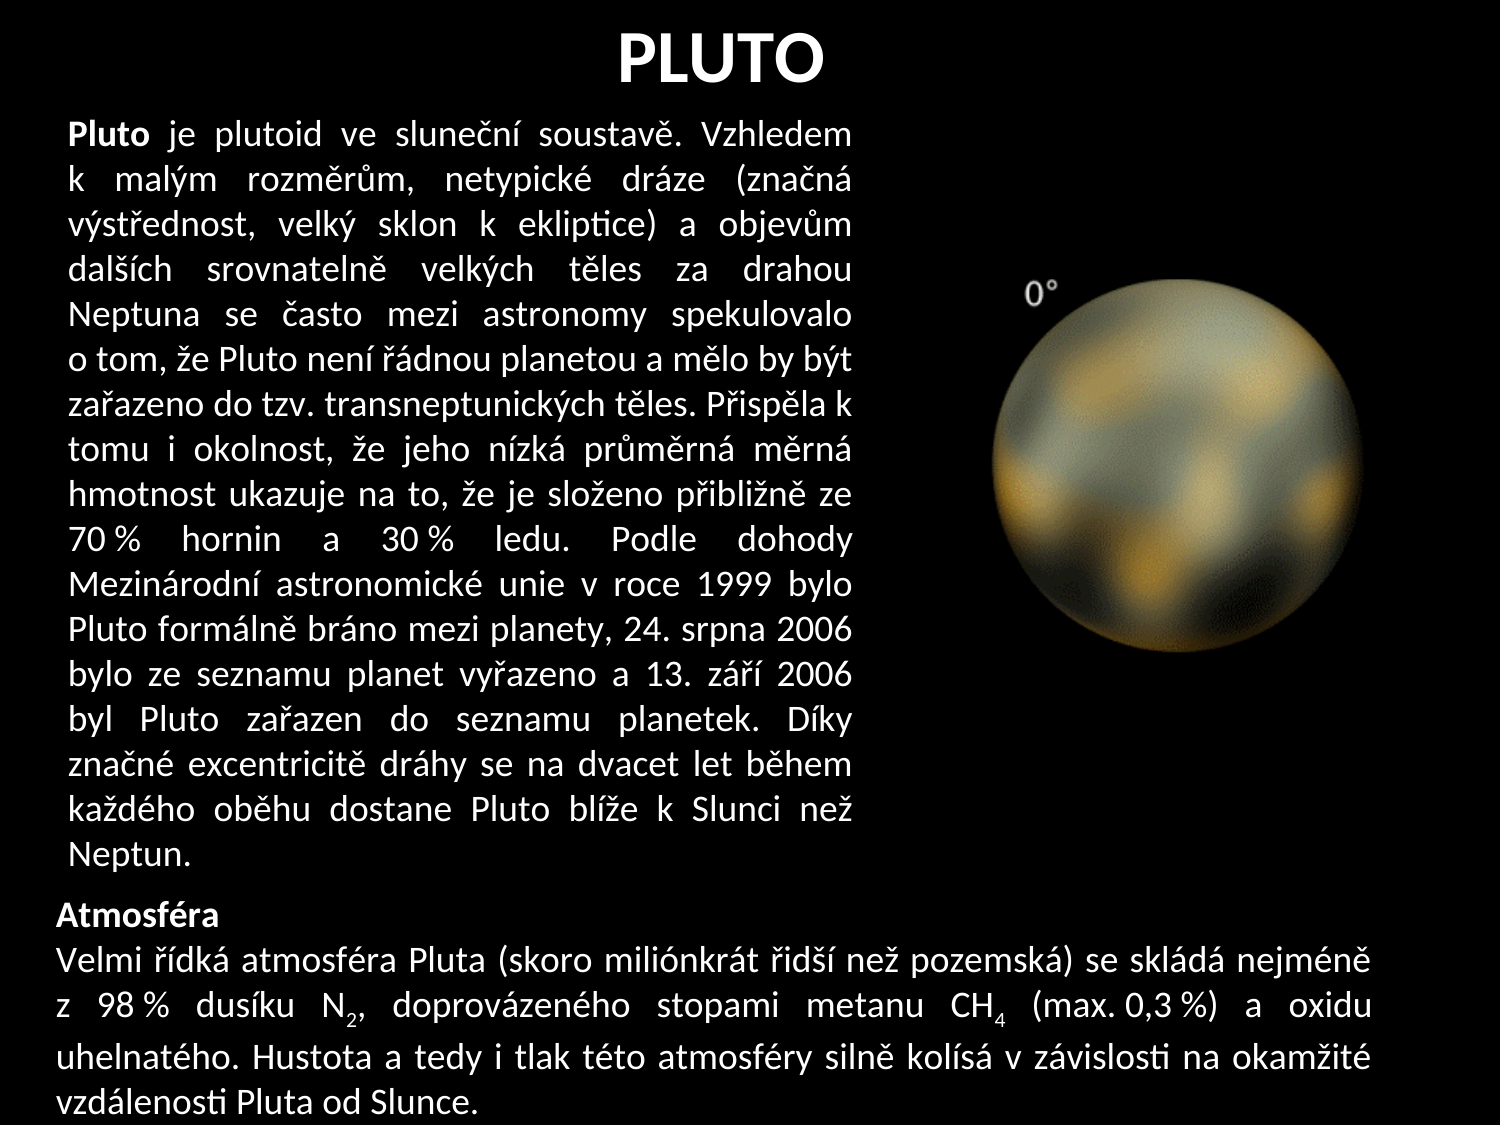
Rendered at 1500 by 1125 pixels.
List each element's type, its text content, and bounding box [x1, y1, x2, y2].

text_box Atmosféra Velmi řídká atmosféra Pluta (skoro miliónkrát řidší než pozemská) se skládá nejméně z 98 % dusíku N2, doprovázeného stopami metanu CH4 (max. 0,3 %) a oxidu uhelnatého. Hustota a tedy i tlak této atmosféry silně kolísá v závislosti na okamžité vzdálenosti Pluta od Slunce. [41, 882, 1388, 1125]
text_box Pluto je plutoid ve sluneční soustavě. Vzhledem k malým rozměrům, netypické dráze (značná výstřednost, velký sklon k ekliptice) a objevům dalších srovnatelně velkých těles za drahou Neptuna se často mezi astronomy spekulovalo o tom, že Pluto není řádnou planetou a mělo by být zařazeno do tzv. transneptunických těles. Přispěla k tomu i okolnost, že jeho nízká průměrná měrná hmotnost ukazuje na to, že je složeno přibližně ze 70 % hornin a 30 % ledu. Podle dohody Mezinárodní astronomické unie v roce 1999 bylo Pluto formálně bráno mezi planety, 24. srpna 2006 bylo ze seznamu planet vyřazeno a 13. září 2006 byl Pluto zařazen do seznamu planetek. Díky značné excentricitě dráhy se na dvacet let během každého oběhu dostane Pluto blíže k Slunci než Neptun. [53, 101, 869, 882]
picture [939, 231, 1431, 712]
text_box PLUTO [602, 0, 841, 101]
